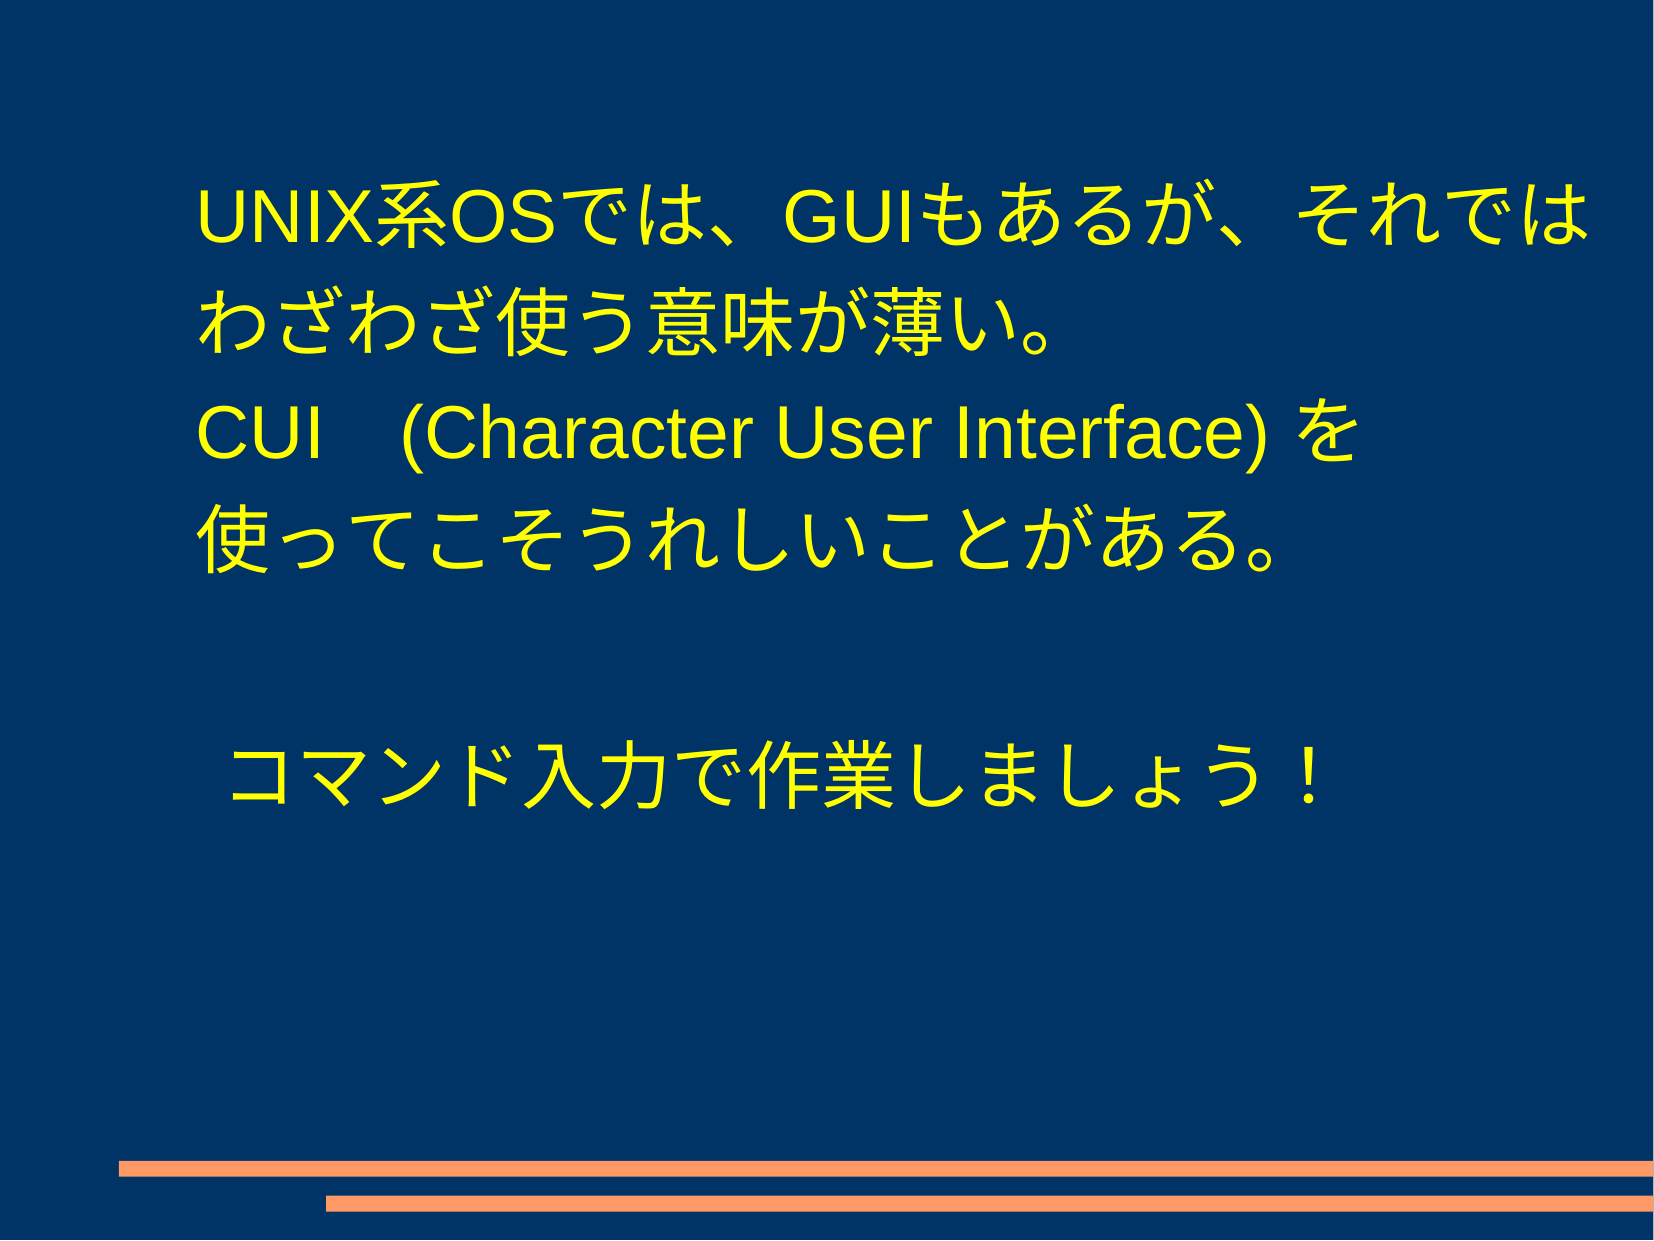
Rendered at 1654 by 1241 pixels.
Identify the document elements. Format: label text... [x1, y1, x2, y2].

text_box コマンド入力で作業しましょう！ [206, 708, 1214, 799]
text_box UNIX系OSでは、GUIもあるが、それでは わざわざ使う意味が薄い。 CUI (Character User Interface) を 使ってこそうれしいことがある。 [180, 147, 1506, 556]
